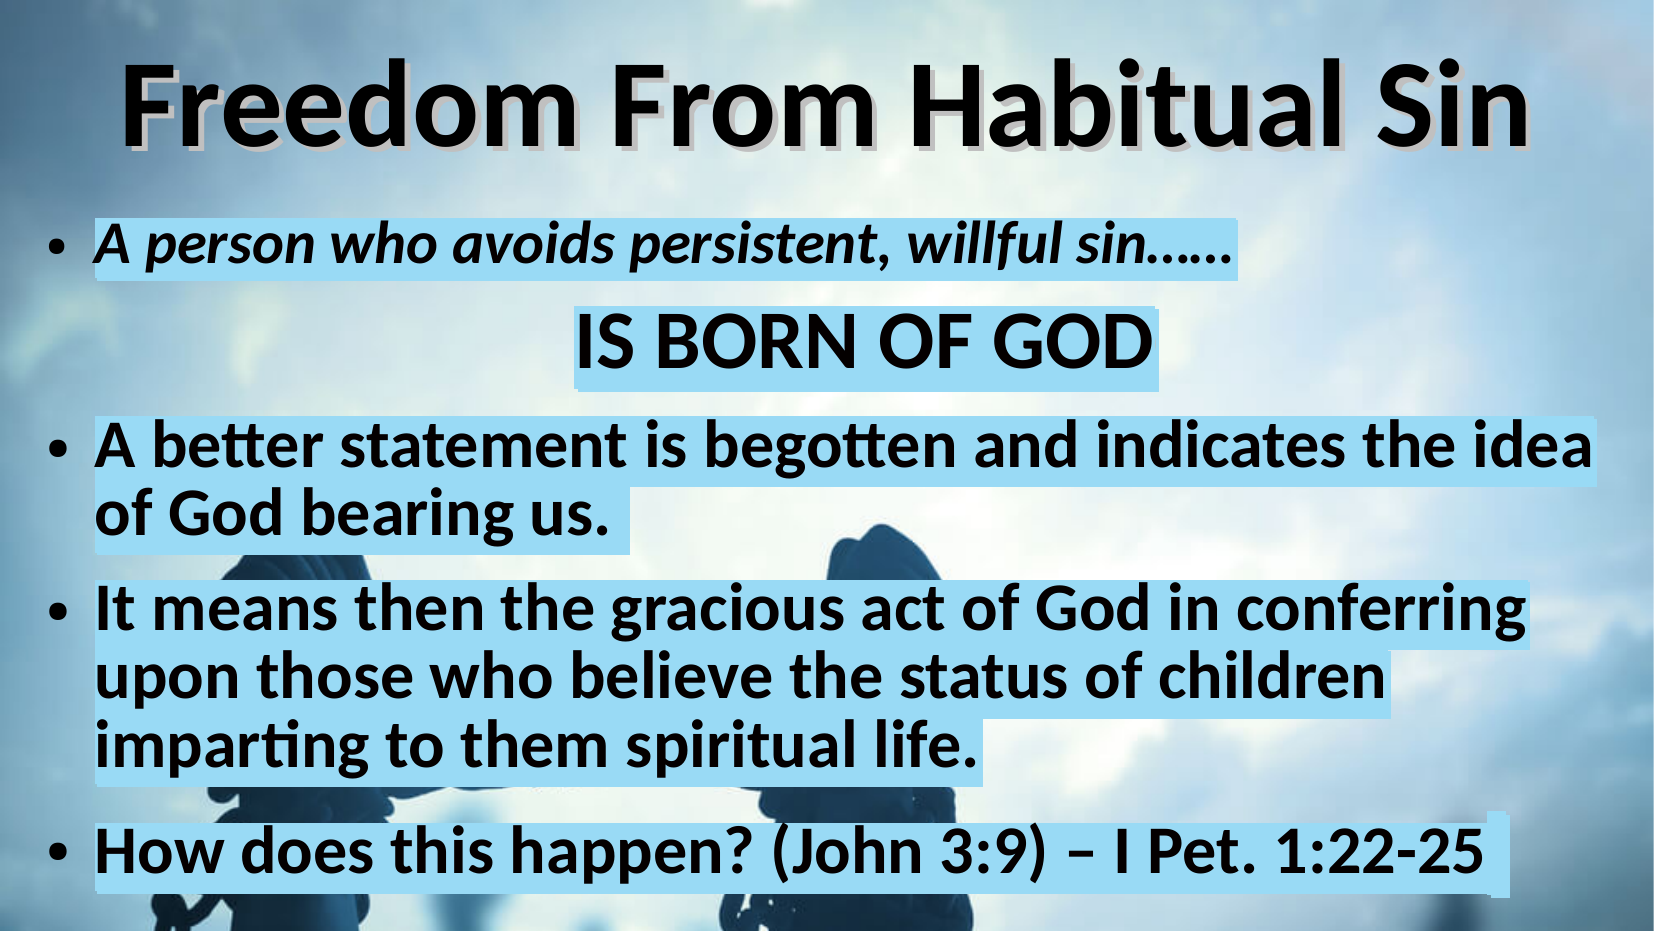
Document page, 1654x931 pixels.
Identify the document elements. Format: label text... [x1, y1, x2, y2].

list A person who avoids persistent, willful sin…… IS BORN OF GOD A better statement is begotten and indicates the idea of God bearing us. It means then the gracious act of God in conferring upon those who believe the status of children imparting to them spiritual life. How does this happen? (John 3:9) – I Pet. 1:22-25 [30, 217, 1636, 901]
title Freedom From Habitual Sin [82, 37, 1571, 193]
picture [0, 0, 1654, 931]
